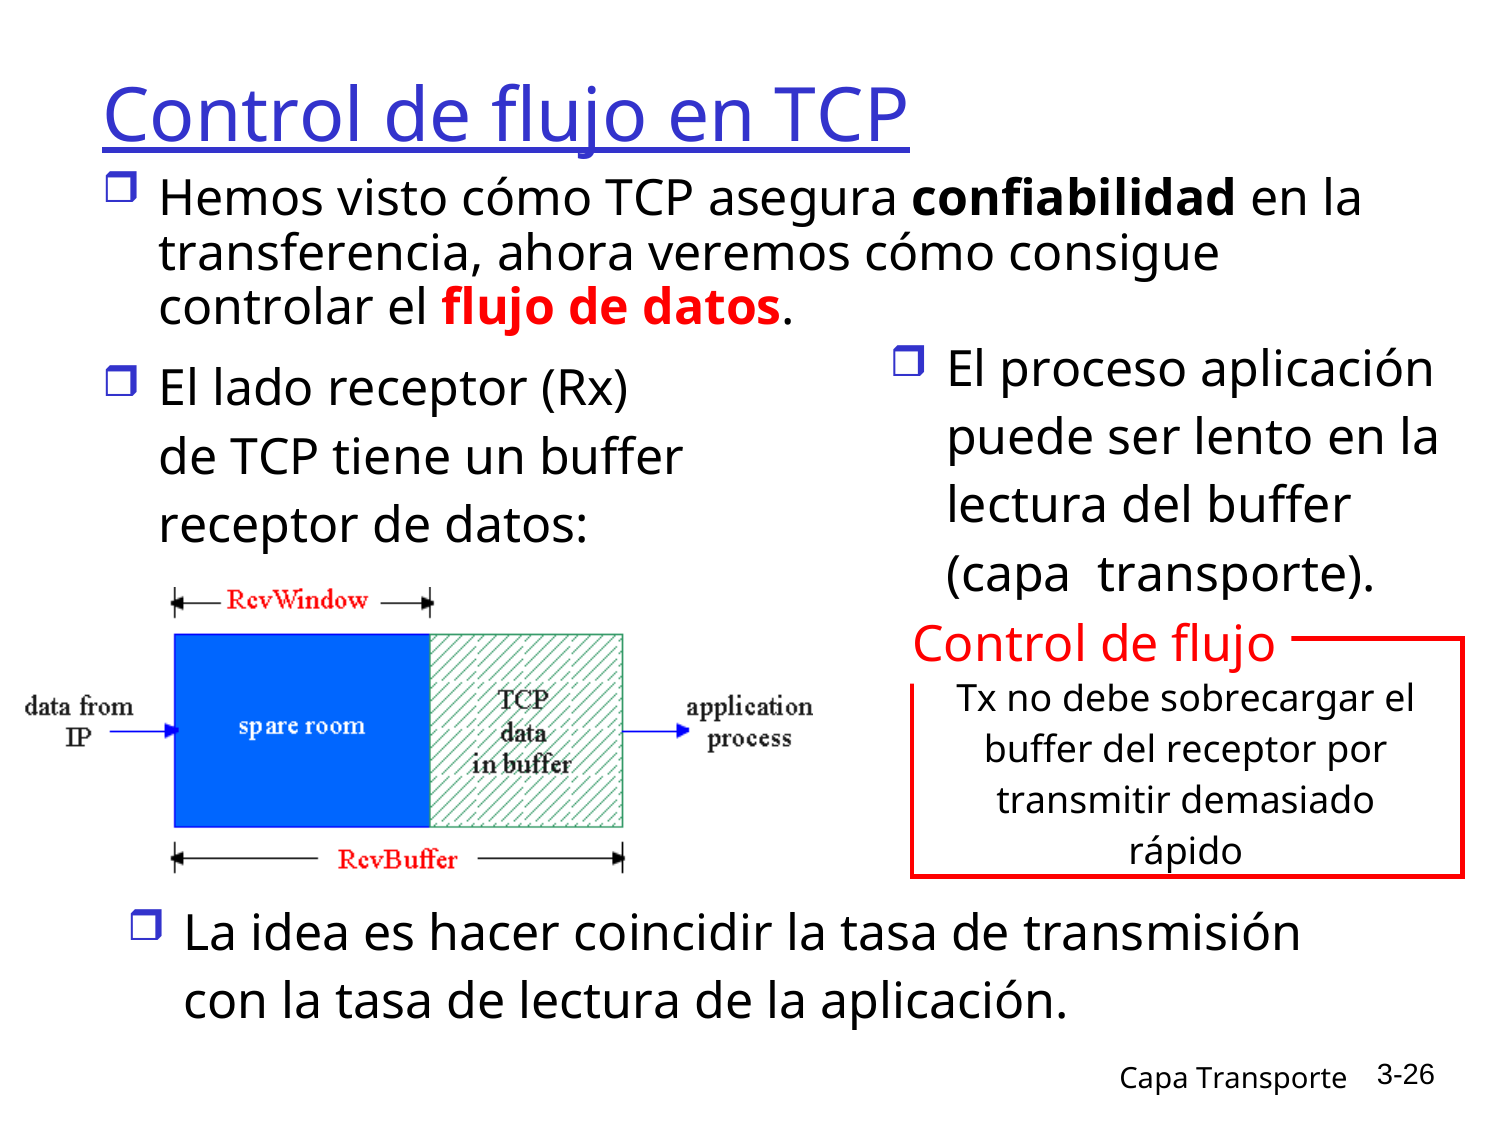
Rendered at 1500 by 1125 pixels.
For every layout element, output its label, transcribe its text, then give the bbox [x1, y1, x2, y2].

picture [24, 587, 813, 876]
text_box Hemos visto cómo TCP asegura confiabilidad en la transferencia, ahora veremos cómo consigue controlar el flujo de datos. [87, 164, 1388, 315]
title Control de flujo en TCP [87, 37, 1363, 164]
text_box [1292, 638, 1463, 877]
text_box Control de flujo [897, 599, 1292, 684]
text_box La idea es hacer coincidir la tasa de transmisión con la tasa de lectura de la aplicación. [112, 888, 1388, 1039]
list El lado receptor (Rx) de TCP tiene un buffer receptor de datos: [87, 344, 713, 587]
text_box Tx no debe sobrecargar el buffer del receptor por transmitir demasiado rápido [927, 663, 1445, 883]
list El proceso aplicación puede ser lento en la lectura del buffer (capa transporte). [874, 324, 1500, 626]
text_box [911, 684, 927, 877]
